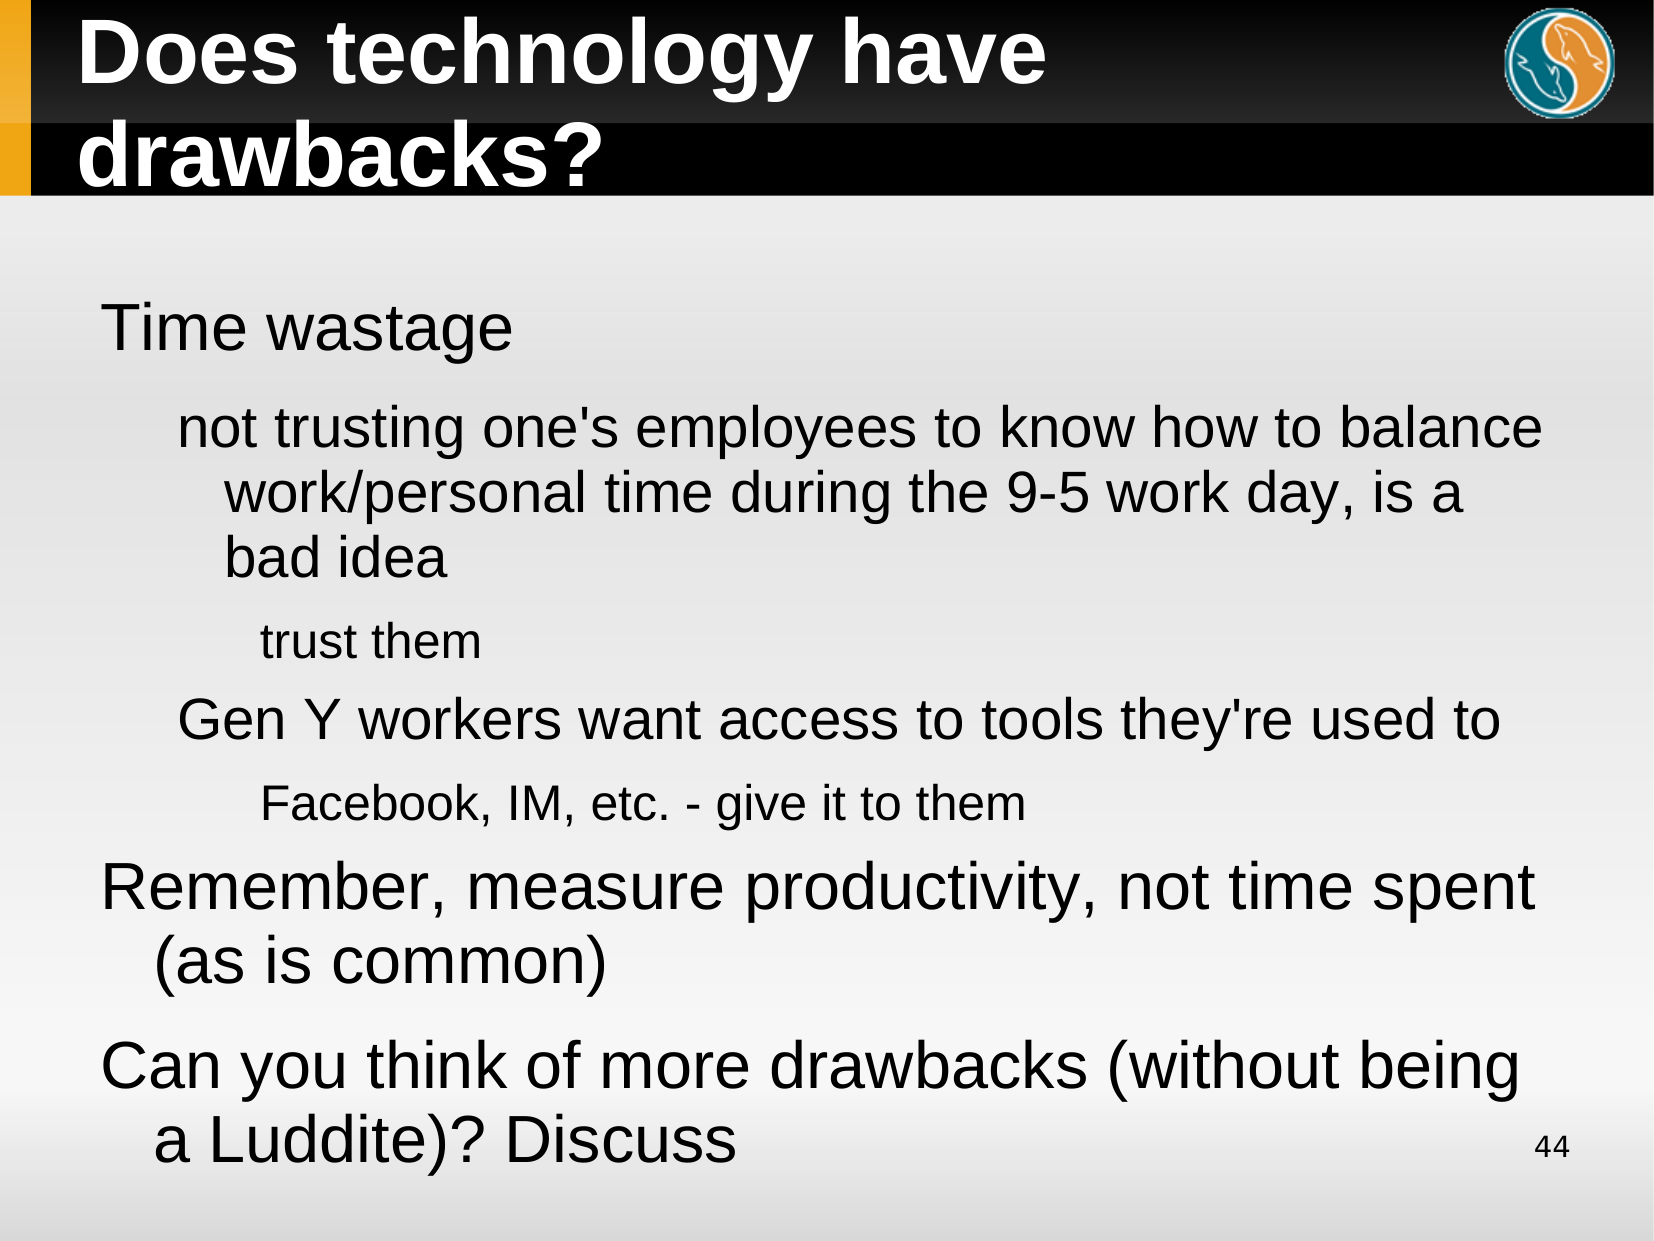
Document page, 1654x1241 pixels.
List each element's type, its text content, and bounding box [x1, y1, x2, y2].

list Time wastage not trusting one's employees to know how to balance work/personal time during the 9-5 work day, is a bad idea trust them Gen Y workers want access to tools they're used to Facebook, IM, etc. - give it to them Remember, measure productivity, not time spent (as is common) Can you think of more drawbacks (without being a Luddite)? Discuss [82, 290, 1571, 1178]
picture [0, 0, 1654, 1241]
title Does technology have drawbacks? [76, 1, 1565, 207]
